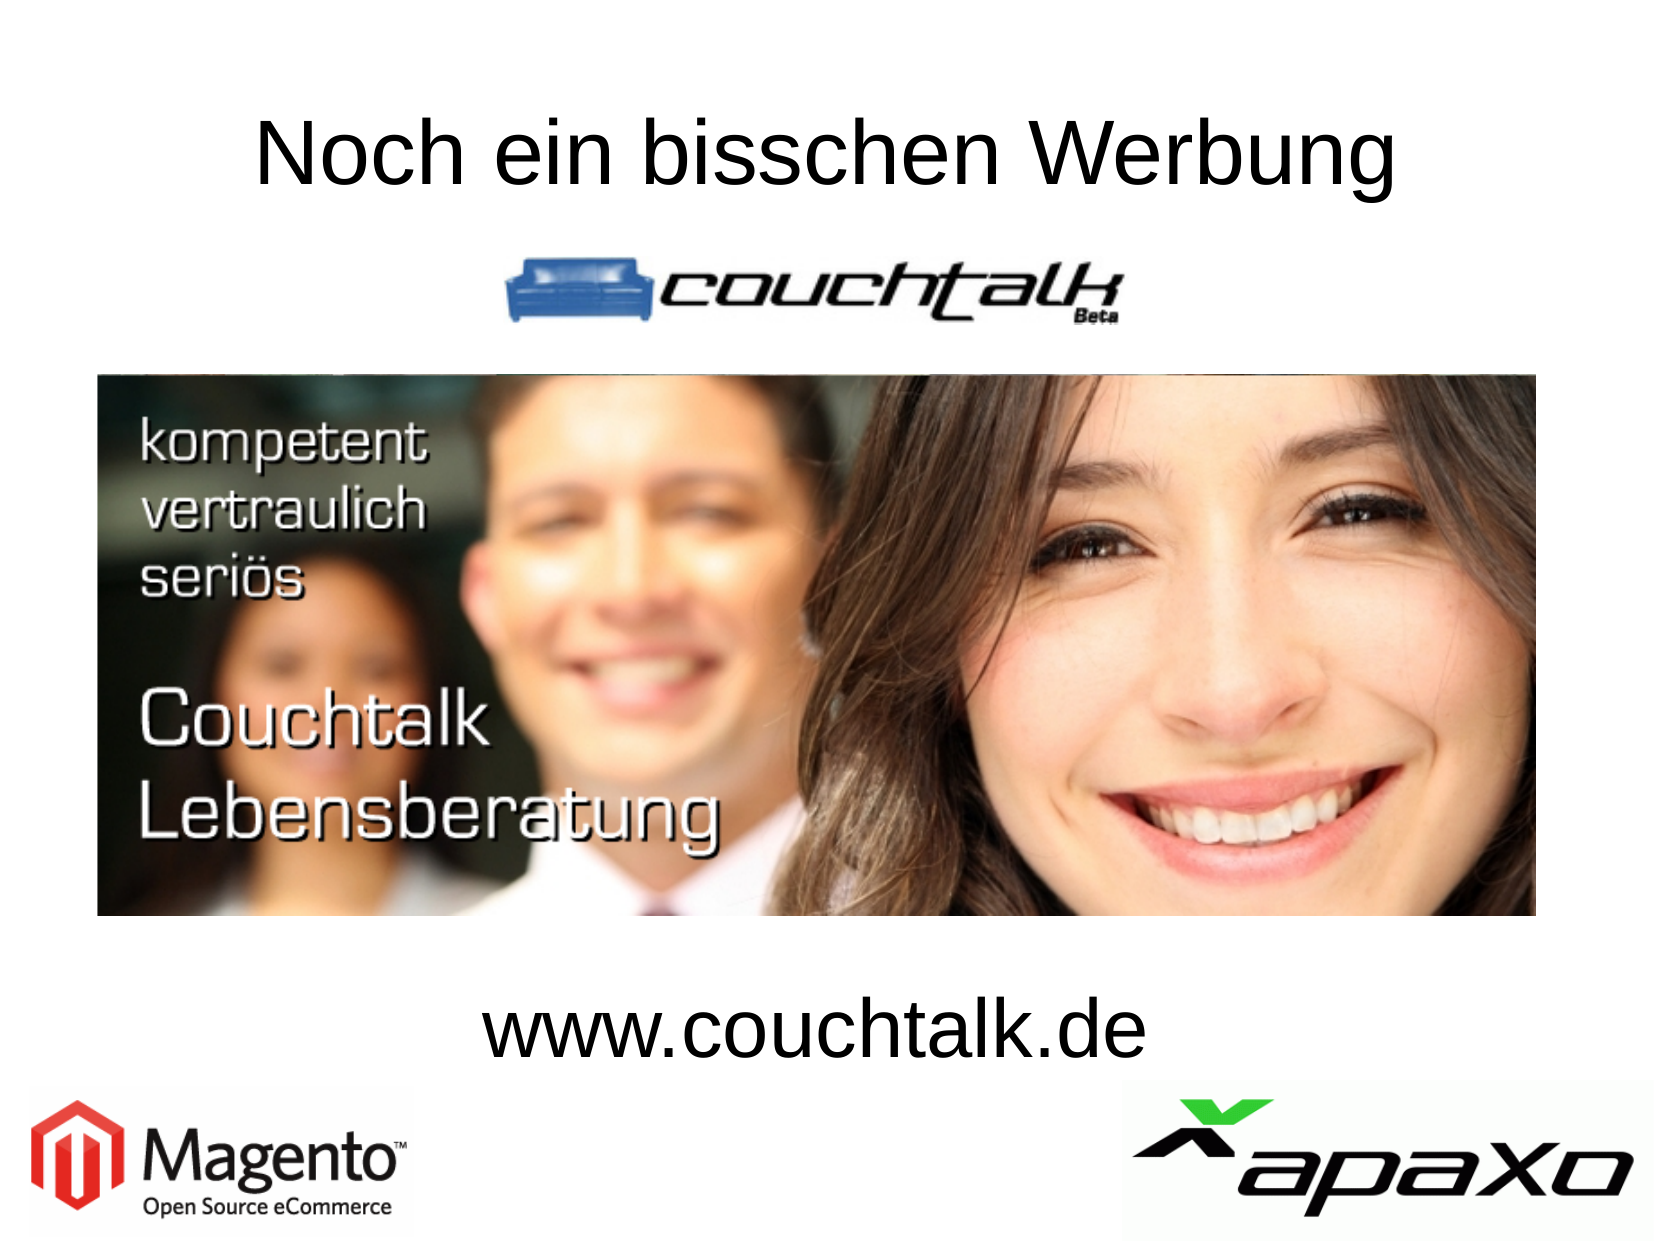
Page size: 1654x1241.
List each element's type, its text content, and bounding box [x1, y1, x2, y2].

picture [29, 1086, 414, 1237]
picture [503, 256, 1129, 325]
text_box www.couchtalk.de [467, 974, 1165, 1083]
title Noch ein bisschen Werbung [82, 56, 1571, 250]
picture [1122, 1080, 1654, 1241]
picture [96, 374, 1536, 916]
